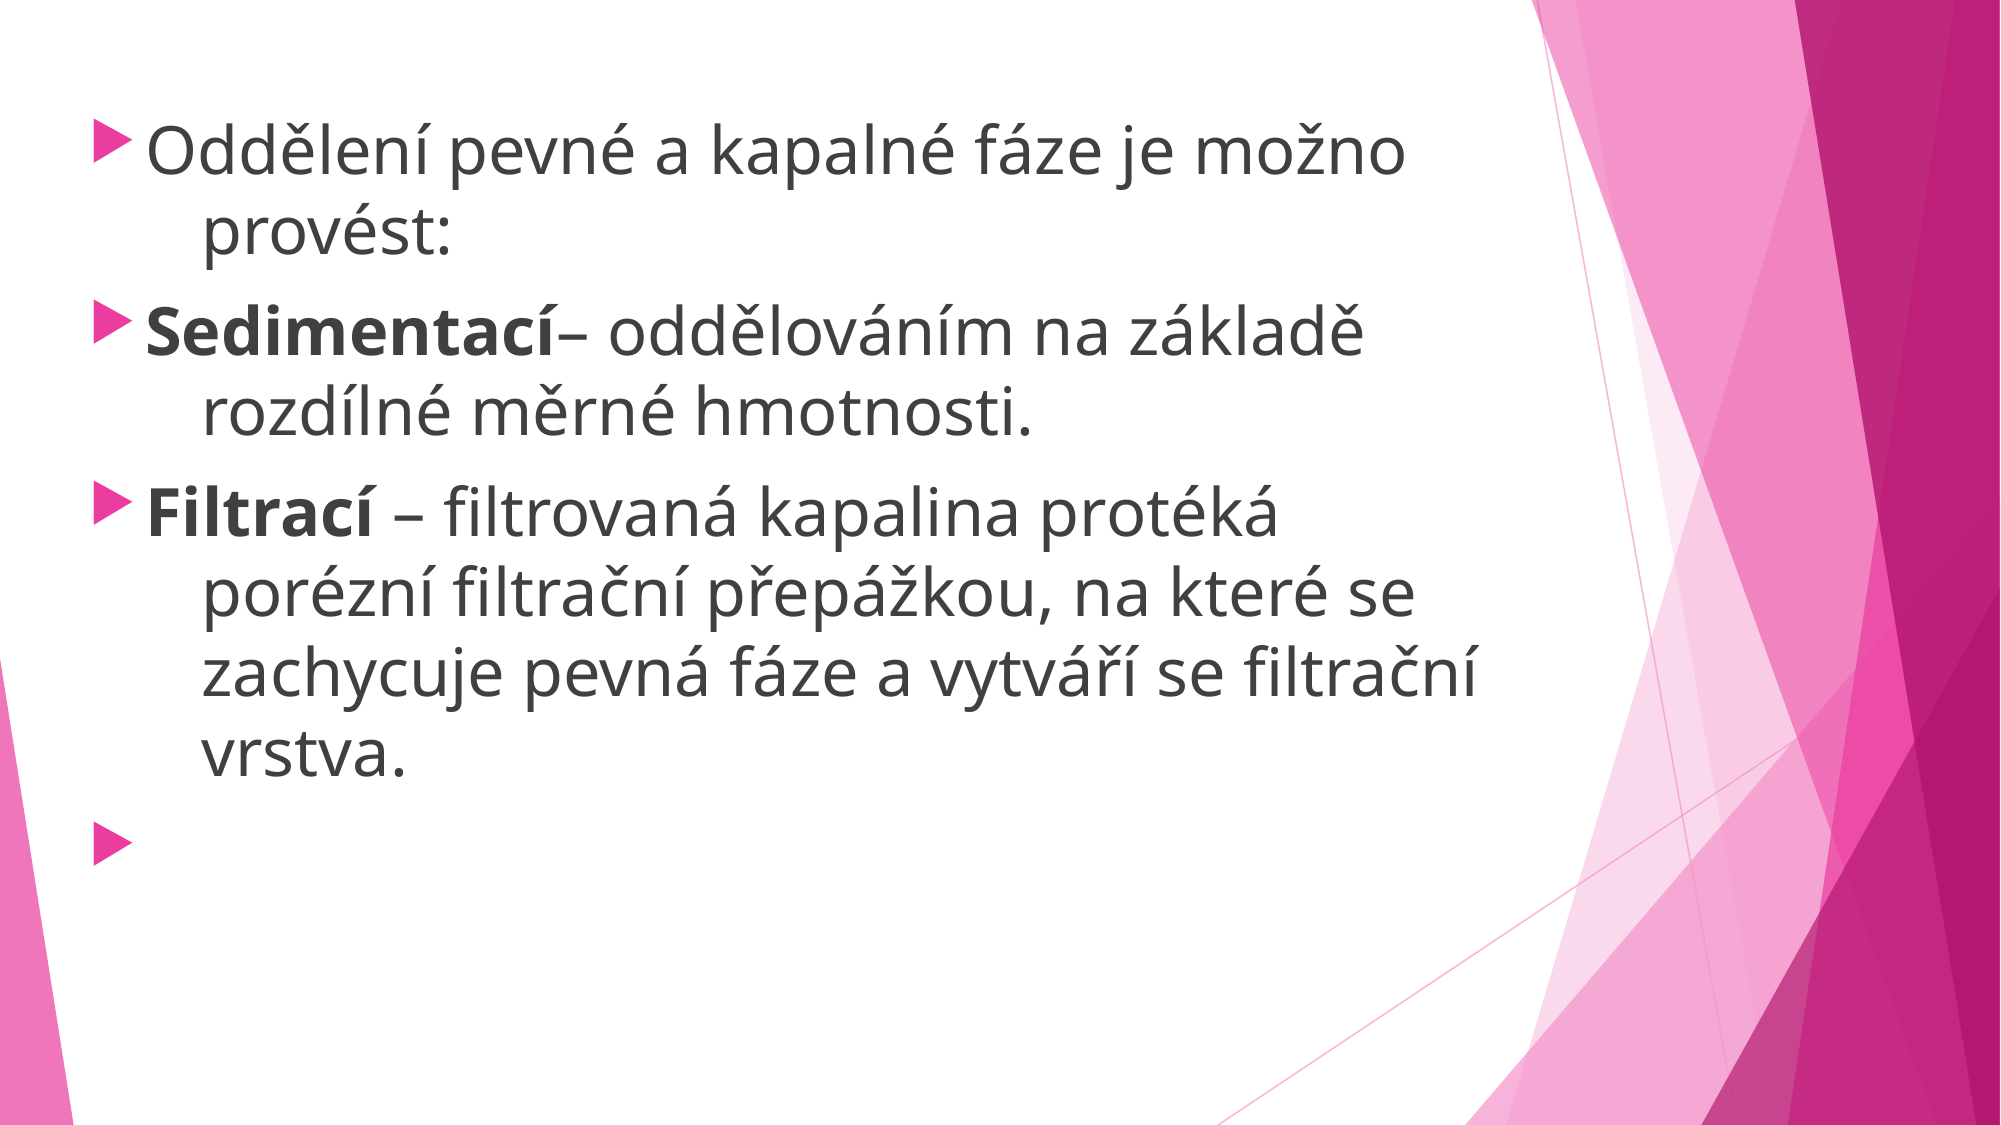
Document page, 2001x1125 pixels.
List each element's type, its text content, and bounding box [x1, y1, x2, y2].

list Oddělení pevné a kapalné fáze je možno provést: Sedimentací– oddělováním na základě rozdílné měrné hmotnosti. Filtrací – filtrovaná kapalina protéká porézní filtrační přepážkou, na které se zachycuje pevná fáze a vytváří se filtrační vrstva. [73, 99, 1522, 992]
